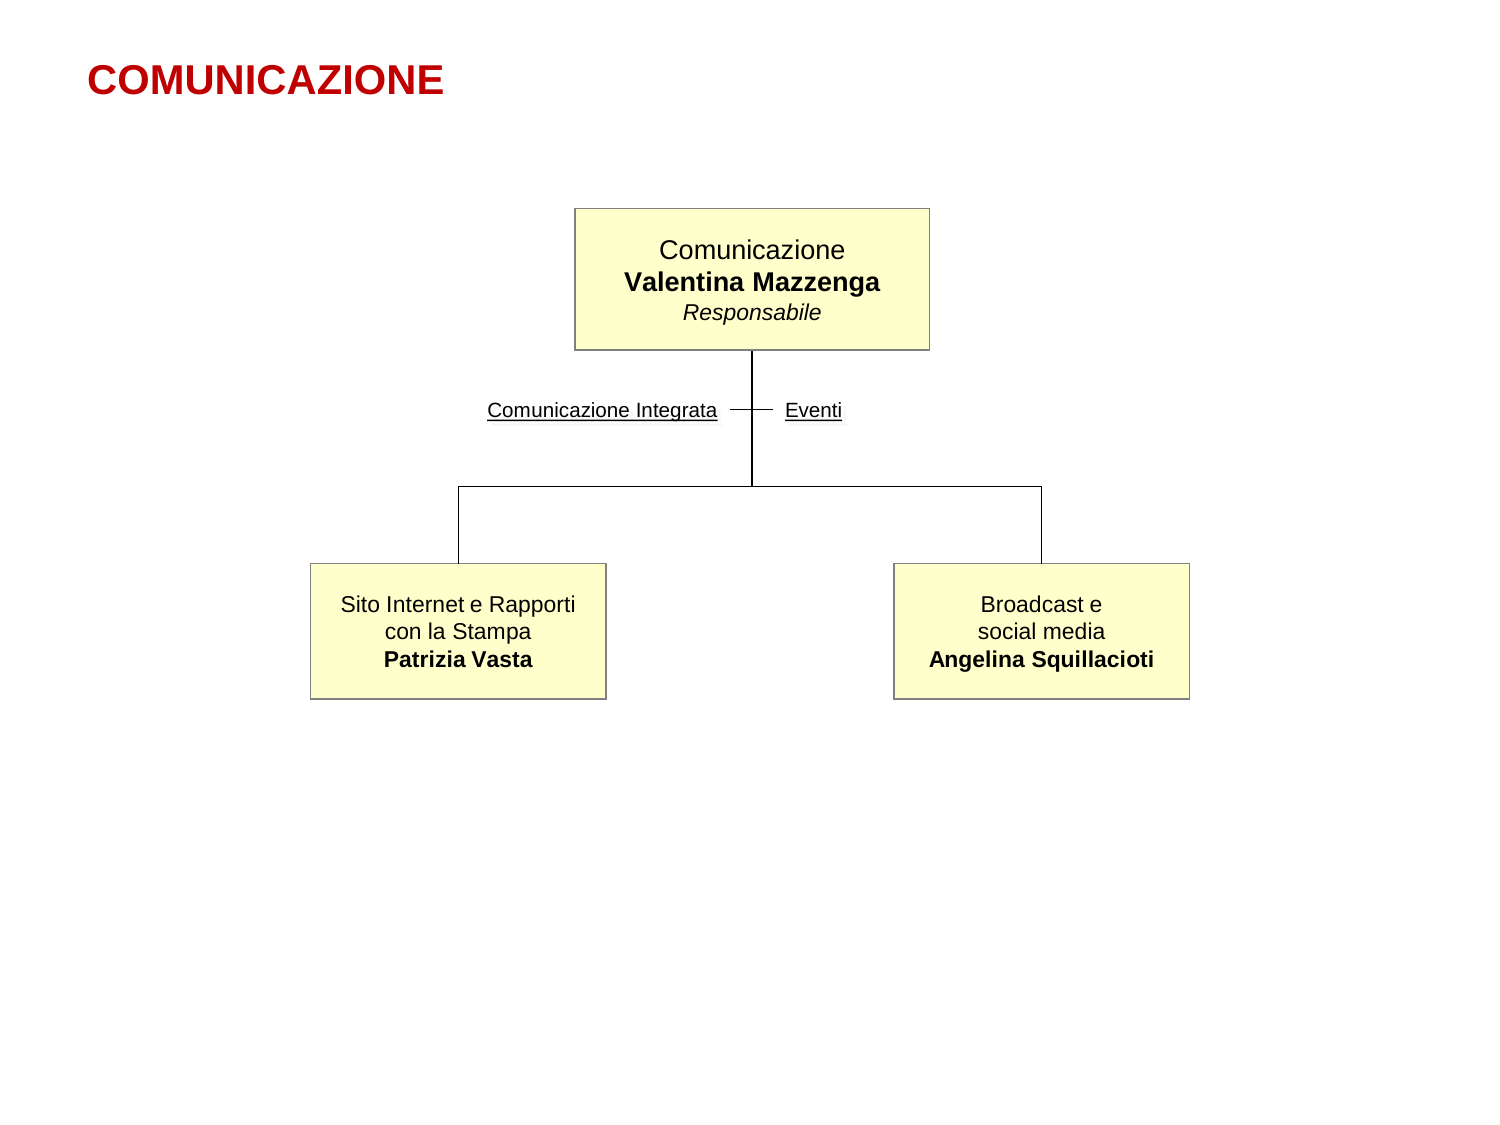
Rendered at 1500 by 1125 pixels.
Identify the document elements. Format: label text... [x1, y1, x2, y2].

title COMUNICAZIONE [72, 45, 1462, 128]
picture [309, 207, 1190, 700]
